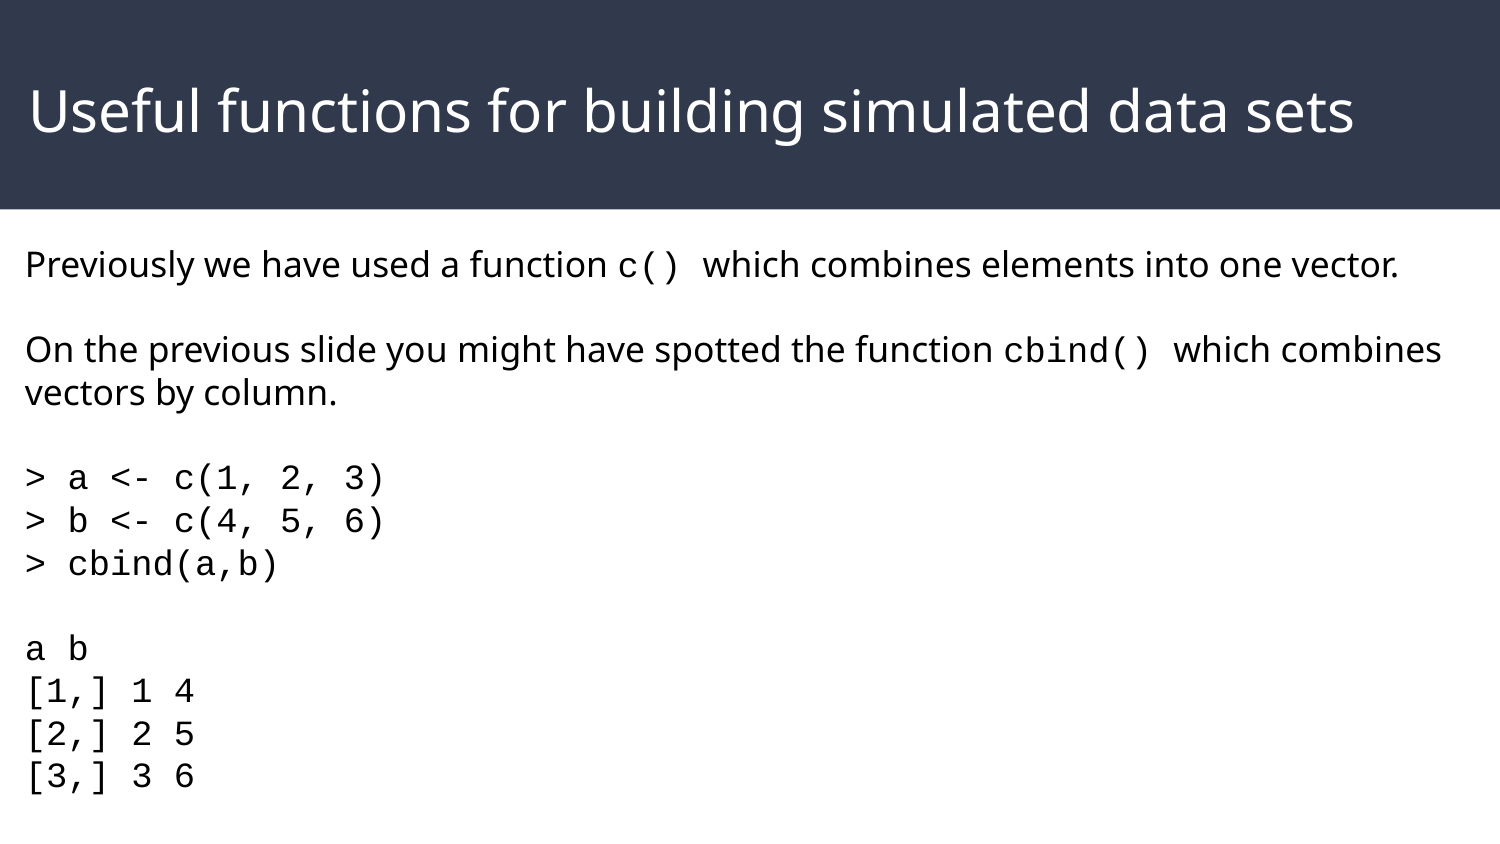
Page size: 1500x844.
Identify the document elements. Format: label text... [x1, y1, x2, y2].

text_box Previously we have used a function c() which combines elements into one vector. On the previous slide you might have spotted the function cbind() which combines vectors by column. > a <- c(1, 2, 3) > b <- c(4, 5, 6) > cbind(a,b) a b [1,] 1 4 [2,] 2 5 [3,] 3 6 [9, 227, 1480, 829]
title Useful functions for building simulated data sets [13, 59, 1476, 186]
